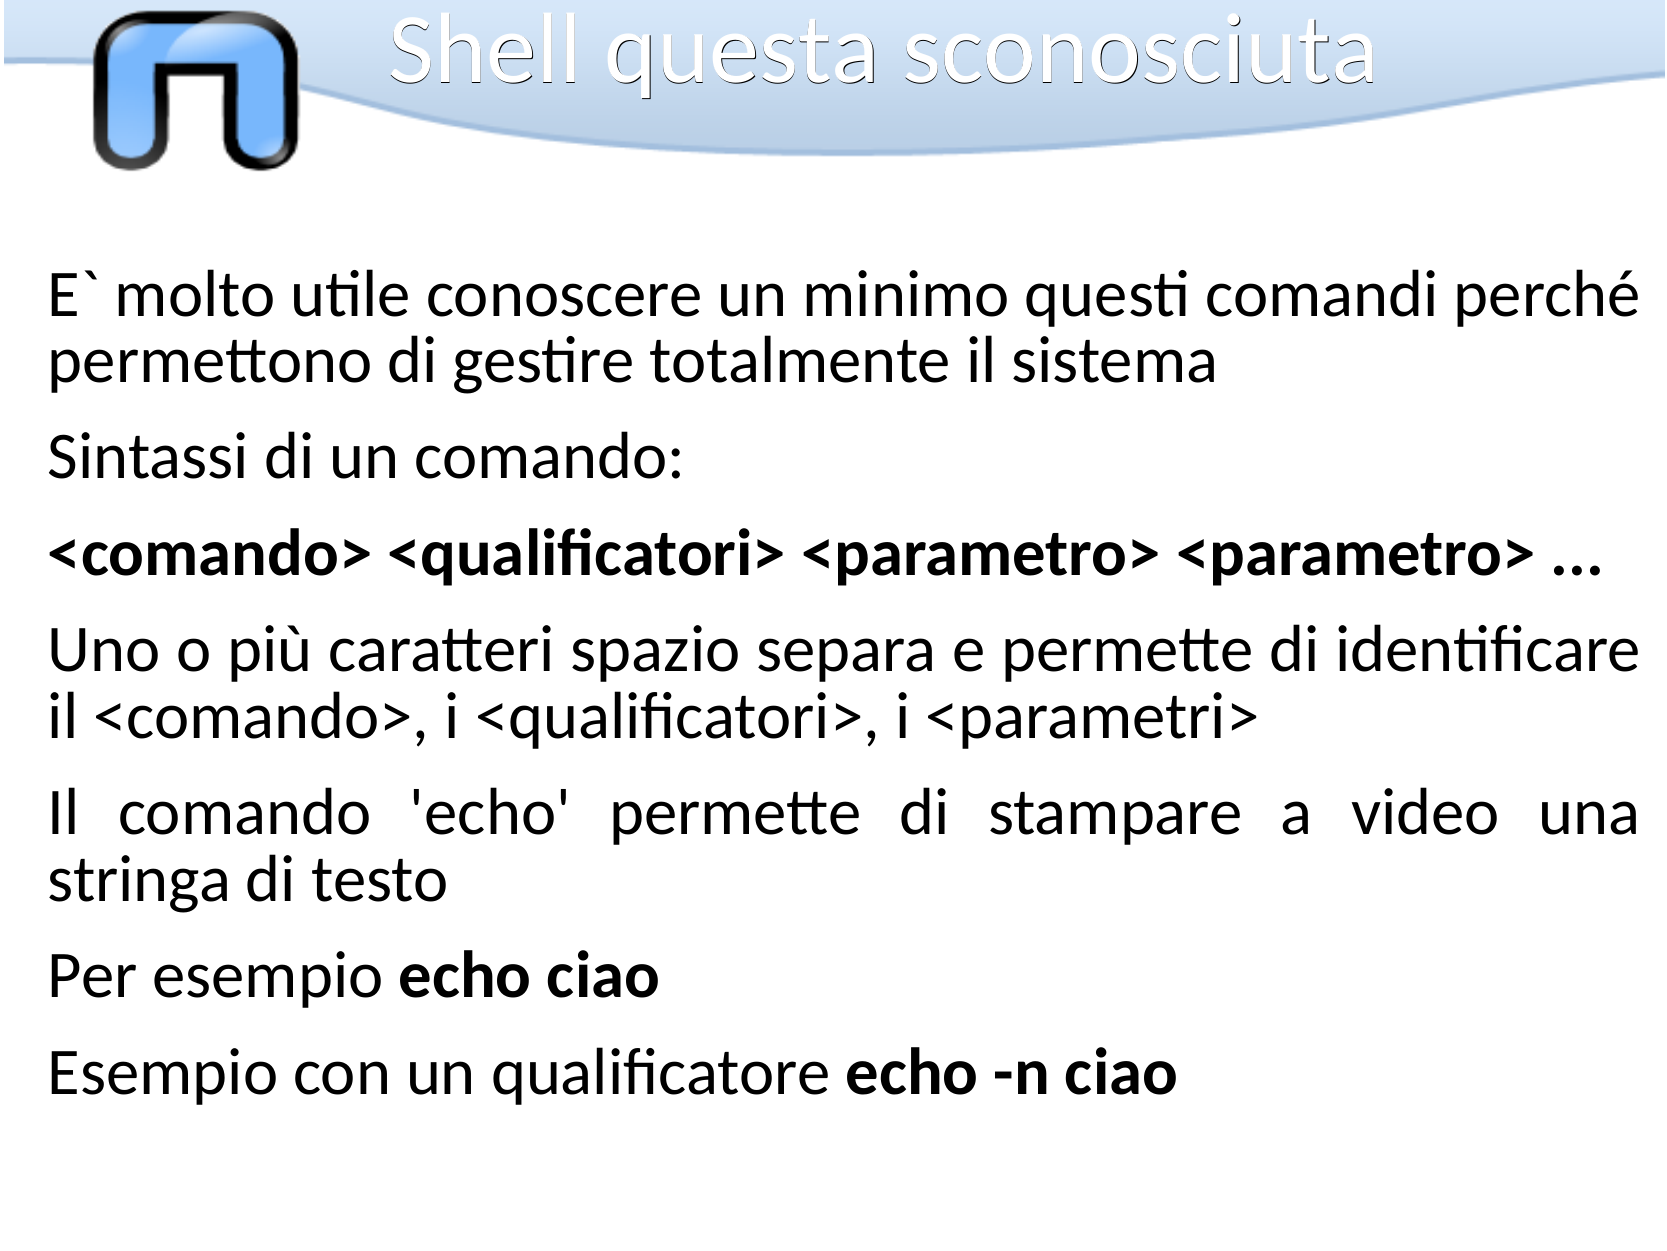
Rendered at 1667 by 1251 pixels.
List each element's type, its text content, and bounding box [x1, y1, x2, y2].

text_box Shell questa sconosciuta [373, 0, 1497, 159]
picture [0, 0, 1667, 1251]
list E` molto utile conoscere un minimo questi comandi perché permettono di gestire totalmente il sistema Sintassi di un comando: <comando> <qualificatori> <parametro> <parametro> ... Uno o più caratteri spazio separa e permette di identificare il <comando>, i <qualificatori>, i <parametri> Il comando 'echo' permette di stampare a video una stringa di testo Per esempio echo ciao Esempio con un qualificatore echo -n ciao [0, 259, 1649, 1218]
